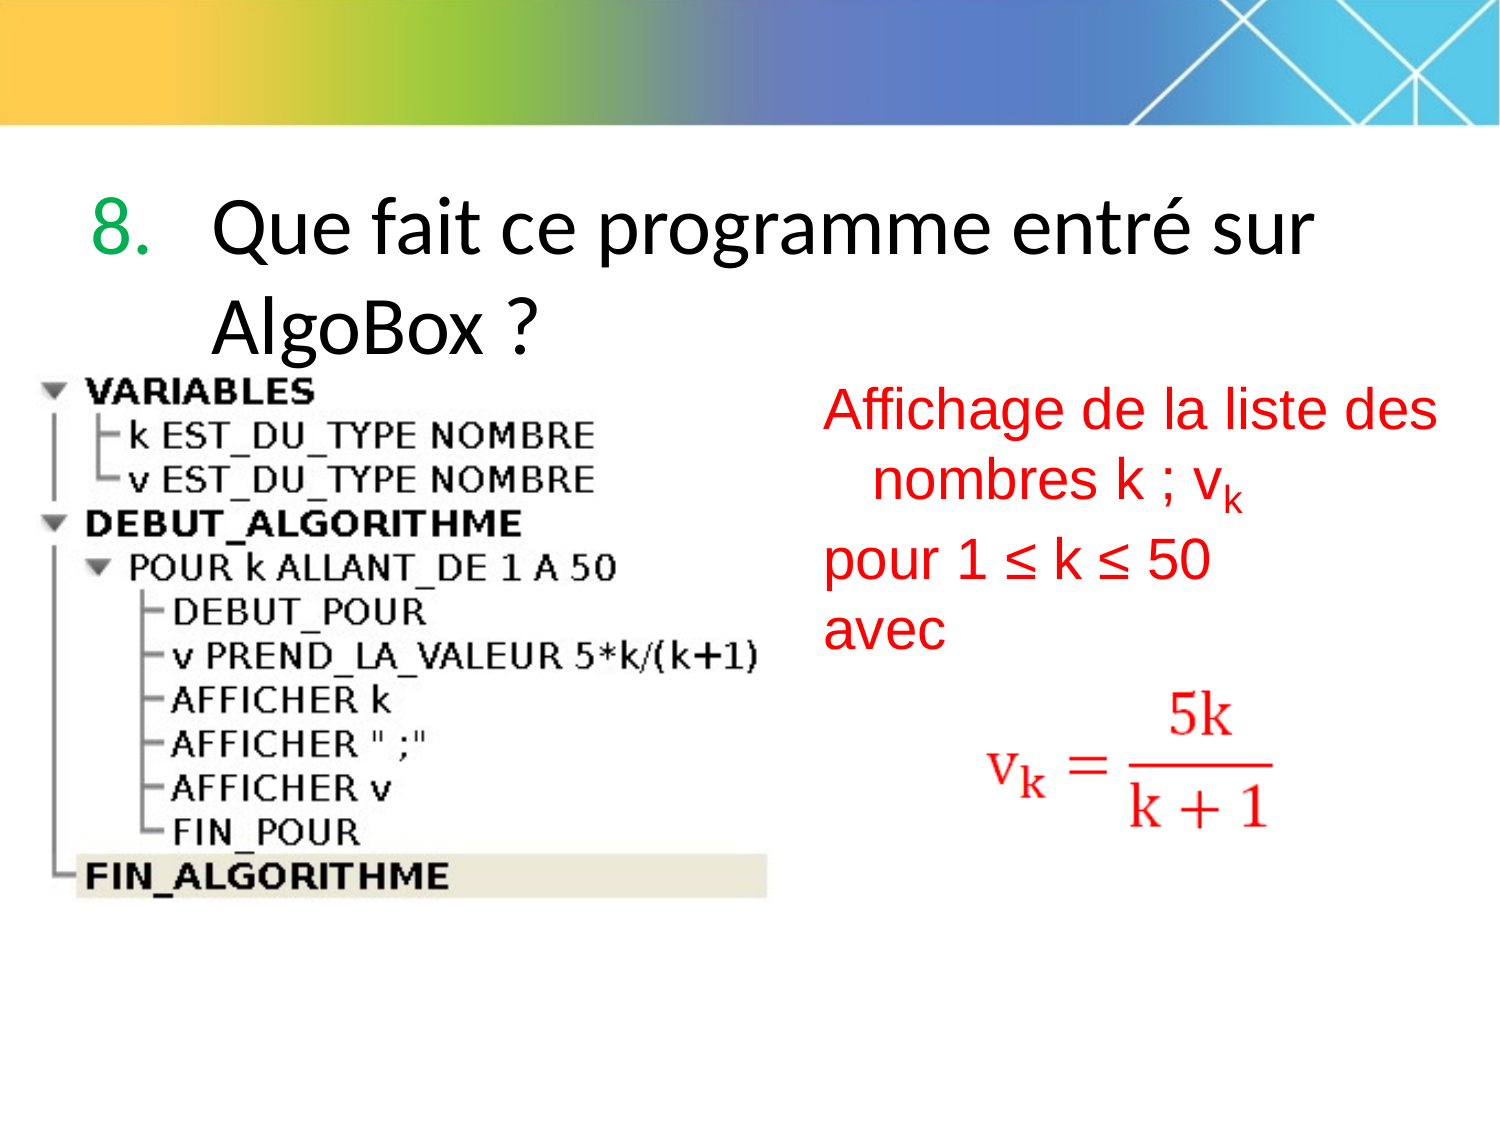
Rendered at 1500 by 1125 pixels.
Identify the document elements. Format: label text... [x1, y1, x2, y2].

title Que fait ce programme entré sur AlgoBox ? [75, 164, 1426, 305]
picture [0, 0, 1500, 127]
picture [970, 679, 1290, 844]
picture [35, 374, 781, 915]
text_box Affichage de la liste des nombres k ; vk pour 1 ≤ k ≤ 50 avec [808, 363, 1465, 739]
